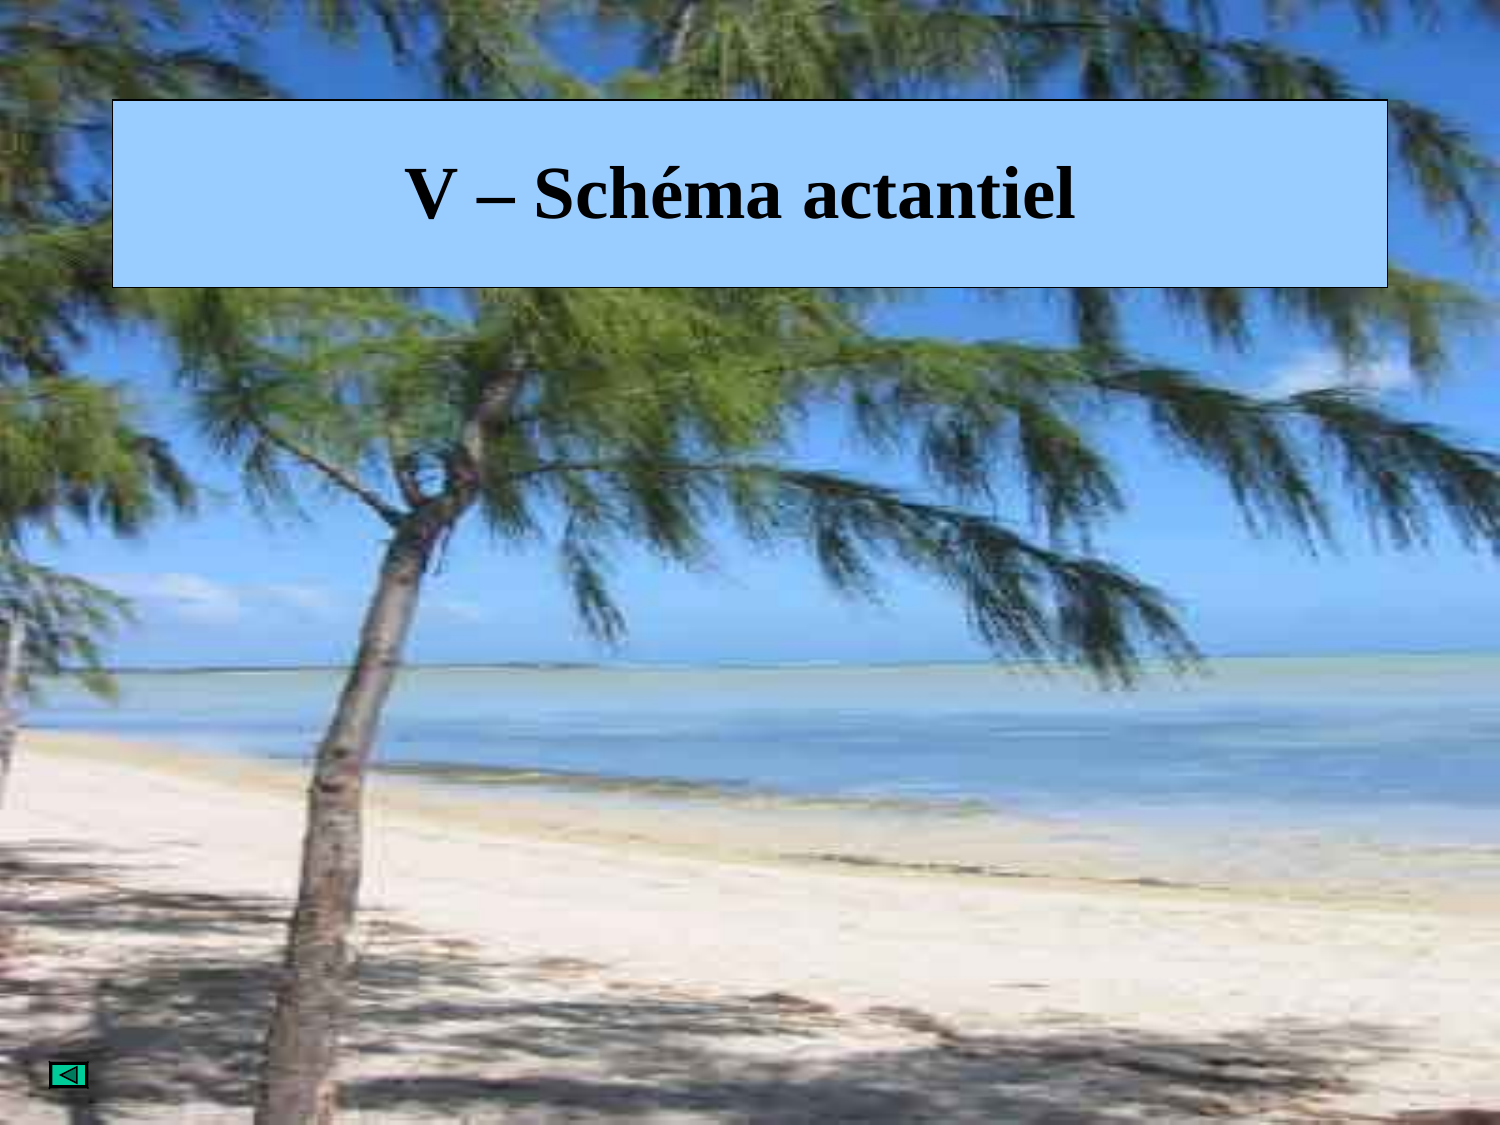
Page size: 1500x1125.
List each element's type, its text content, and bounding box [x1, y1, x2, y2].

title V – Schéma actantiel [112, 99, 1388, 288]
picture [0, 0, 1500, 1125]
text_box [51, 1062, 88, 1088]
